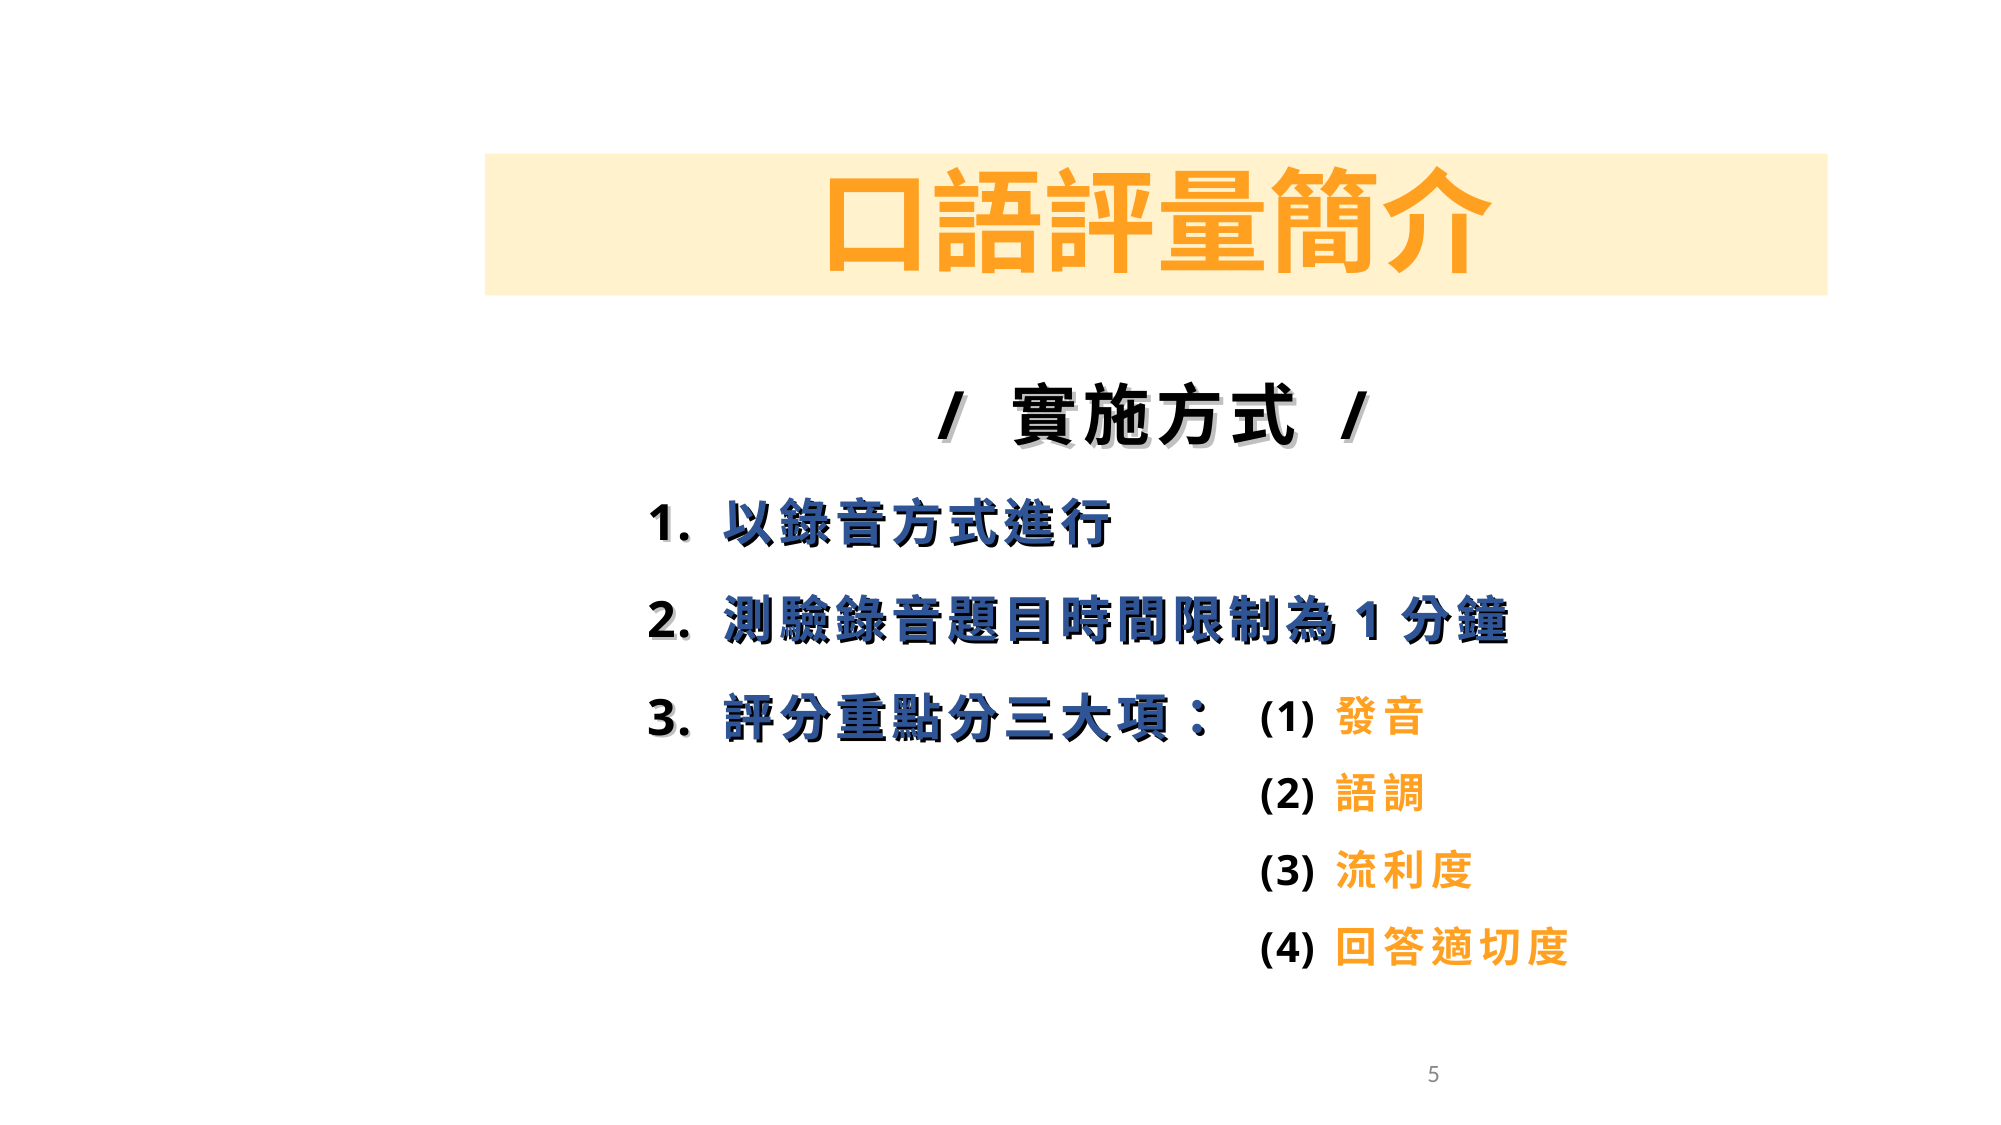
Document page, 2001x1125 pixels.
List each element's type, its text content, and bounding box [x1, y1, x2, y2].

text_box 5 [1412, 1042, 1863, 1103]
text_box / 實施方式 / 以錄音方式進行 測驗錄音題目時間限制為1分鐘 評分重點分三大項： [633, 365, 1680, 760]
subtitle 發音 語調 流利度 回答適切度 [1245, 692, 1880, 1080]
title 口語評量簡介 [484, 153, 1828, 296]
